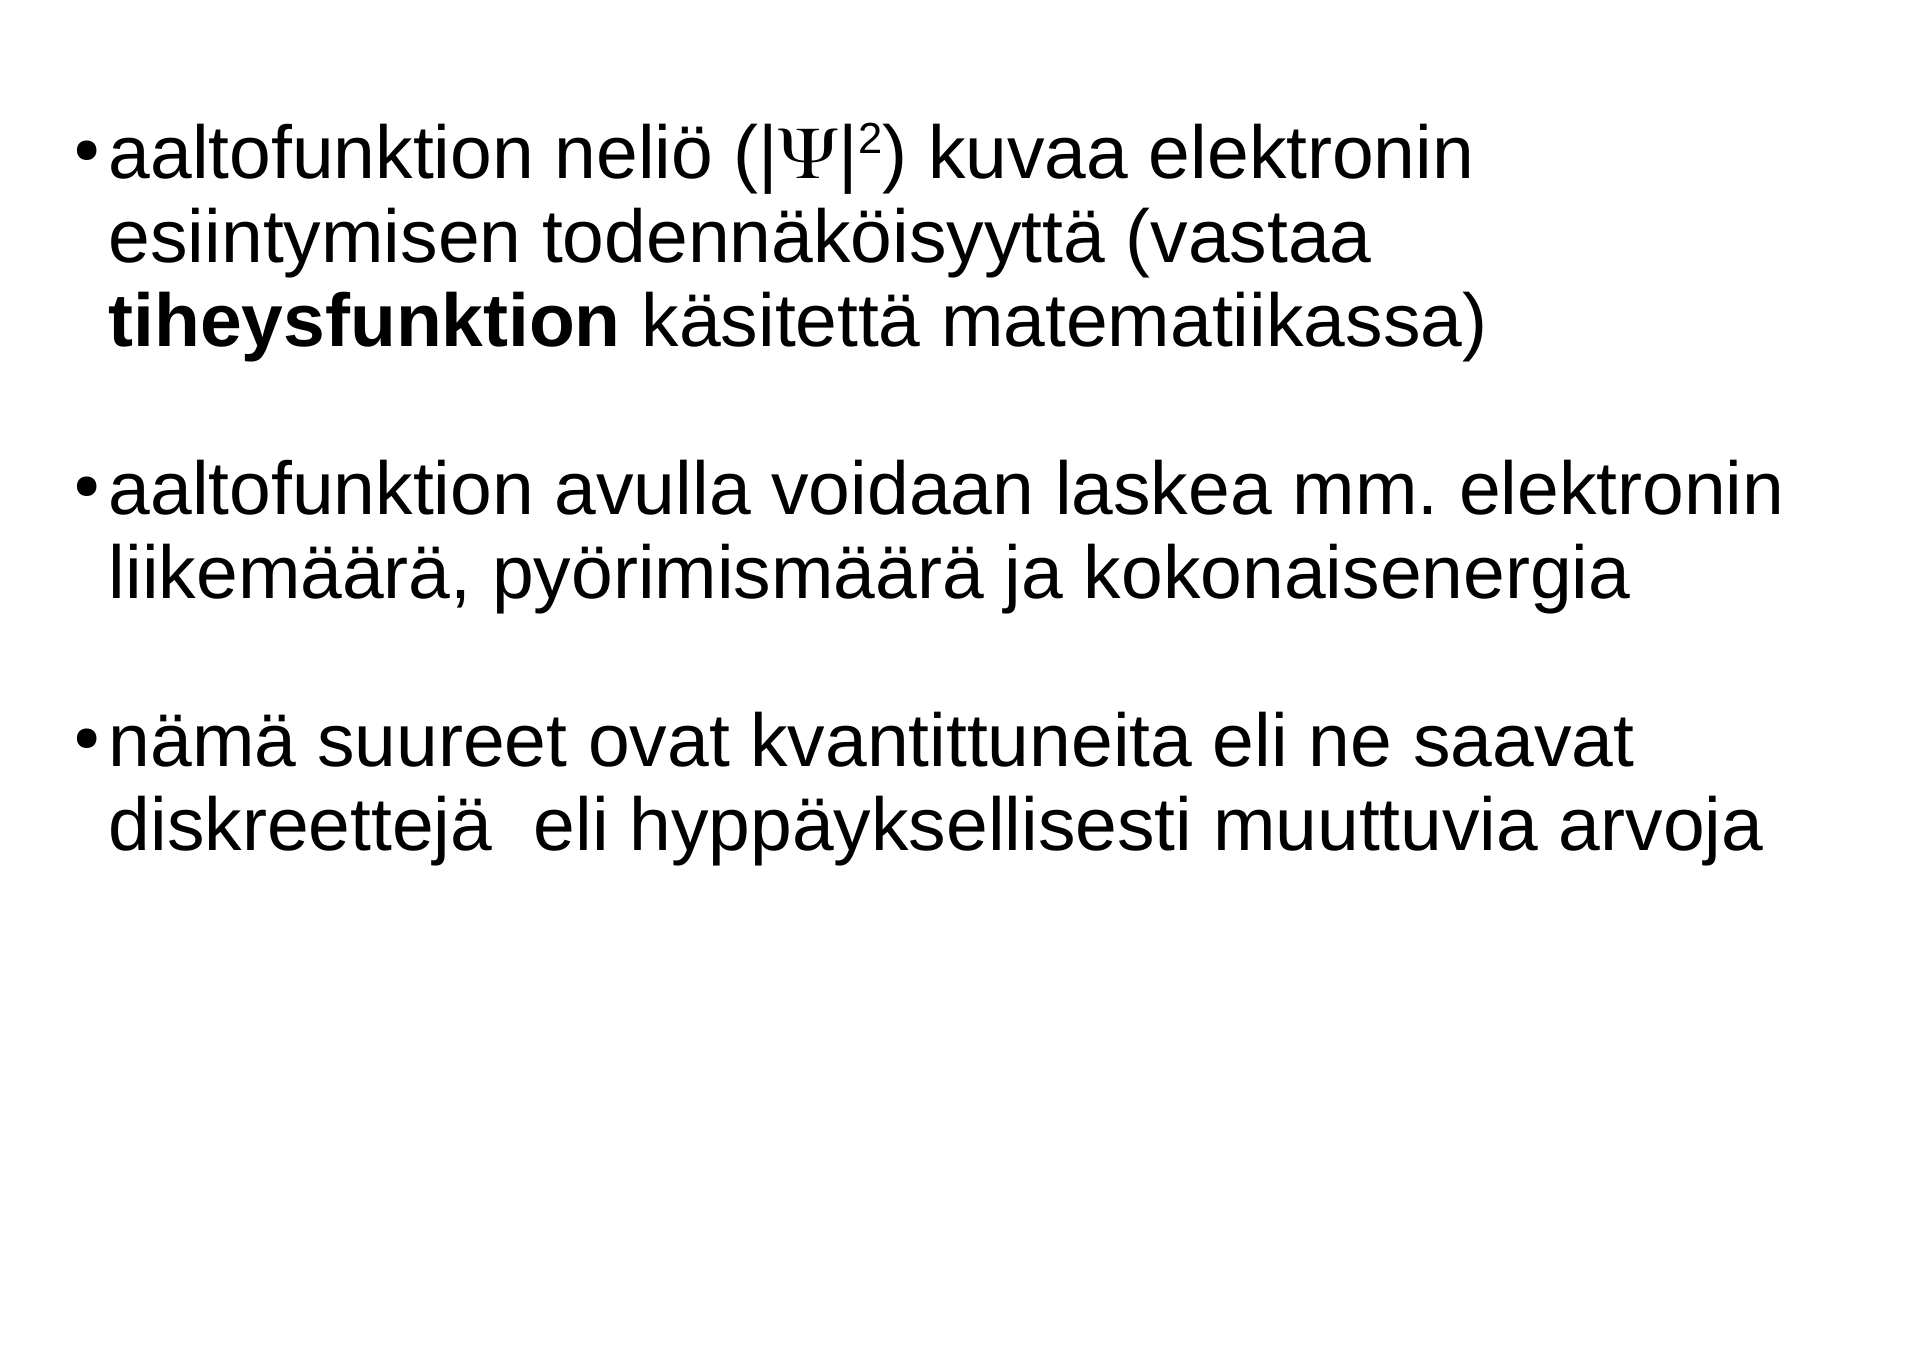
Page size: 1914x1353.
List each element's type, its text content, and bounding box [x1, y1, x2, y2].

text_box aaltofunktion neliö (|Y|2) kuvaa elektronin esiintymisen todennäköisyyttä (vastaa tiheysfunktion käsitettä matematiikassa) aaltofunktion avulla voidaan laskea mm. elektronin liikemäärä, pyörimismäärä ja kokonaisenergia nämä suureet ovat kvantittuneita eli ne saavat diskreettejä eli hyppäyksellisesti muuttuvia arvoja [58, 102, 1859, 1136]
